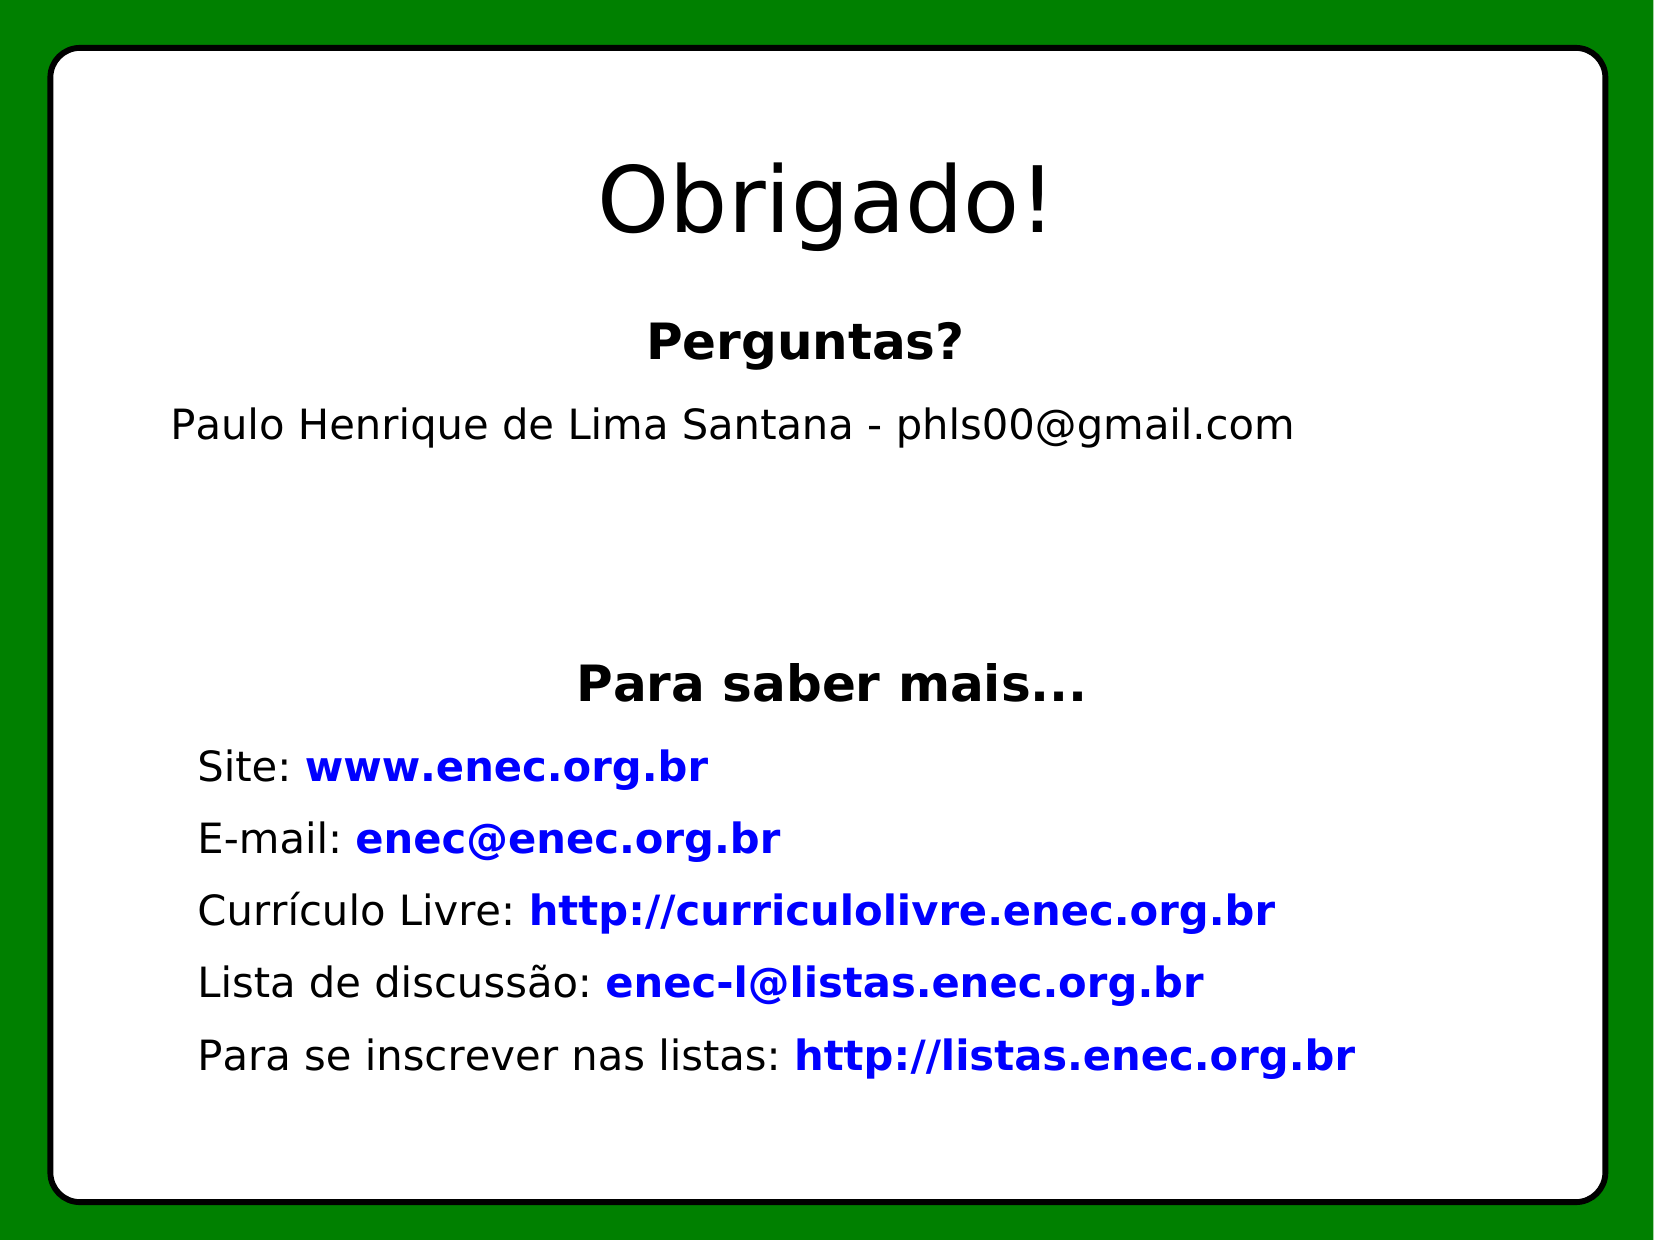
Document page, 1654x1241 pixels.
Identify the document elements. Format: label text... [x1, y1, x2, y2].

title Obrigado! [121, 97, 1534, 305]
list Perguntas? Paulo Henrique de Lima Santana - phls00@gmail.com [99, 313, 1512, 560]
list Para saber mais... Site: www.enec.org.br E-mail: enec@enec.org.br Currículo Livre: http://curriculolivre.enec.org.br Lista de discussão: enec-l@listas.enec.org.br Para se inscrever nas listas: http://listas.enec.org.br [126, 655, 1539, 1190]
